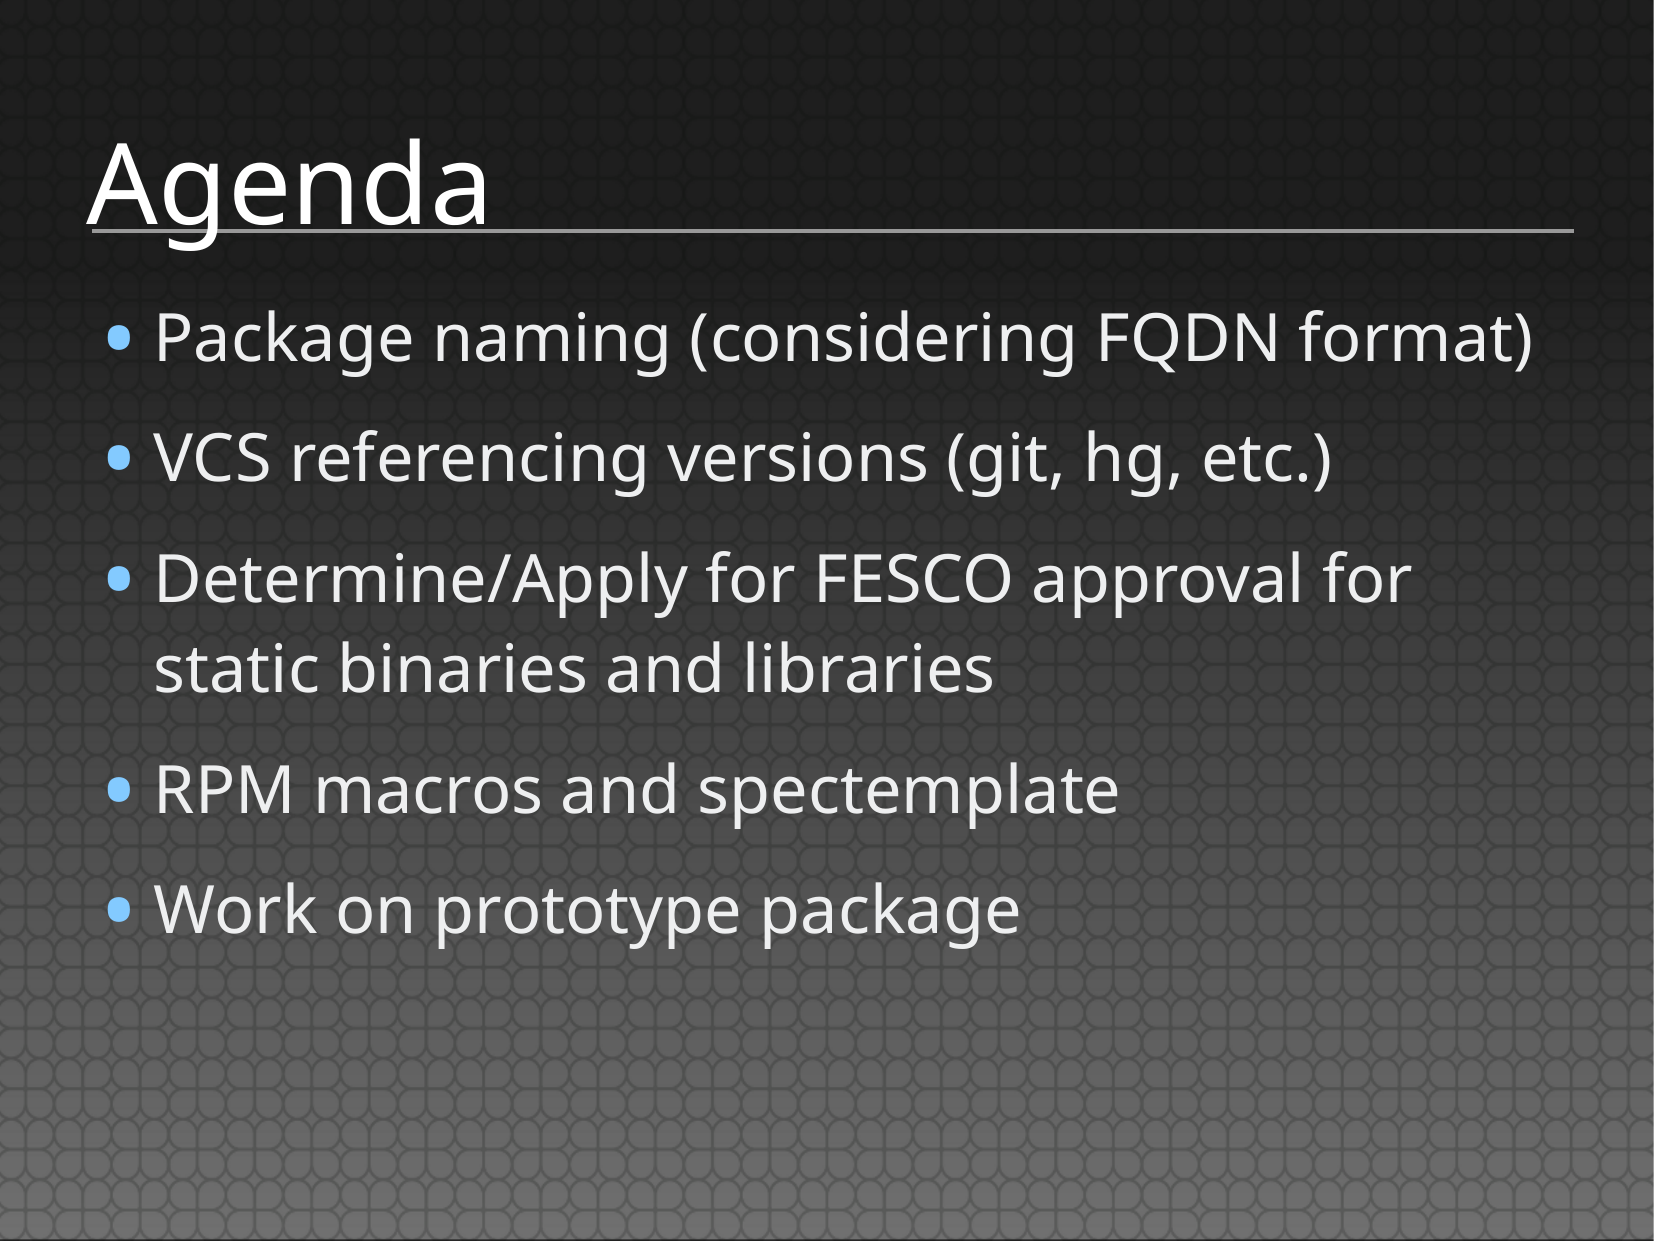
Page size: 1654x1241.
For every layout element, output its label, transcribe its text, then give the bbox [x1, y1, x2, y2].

list Package naming (considering FQDN format) VCS referencing versions (git, hg, etc.) Determine/Apply for FESCO approval for static binaries and libraries RPM macros and spectemplate Work on prototype package [82, 290, 1571, 1010]
title Agenda [86, 112, 1576, 249]
picture [0, 0, 1654, 1241]
